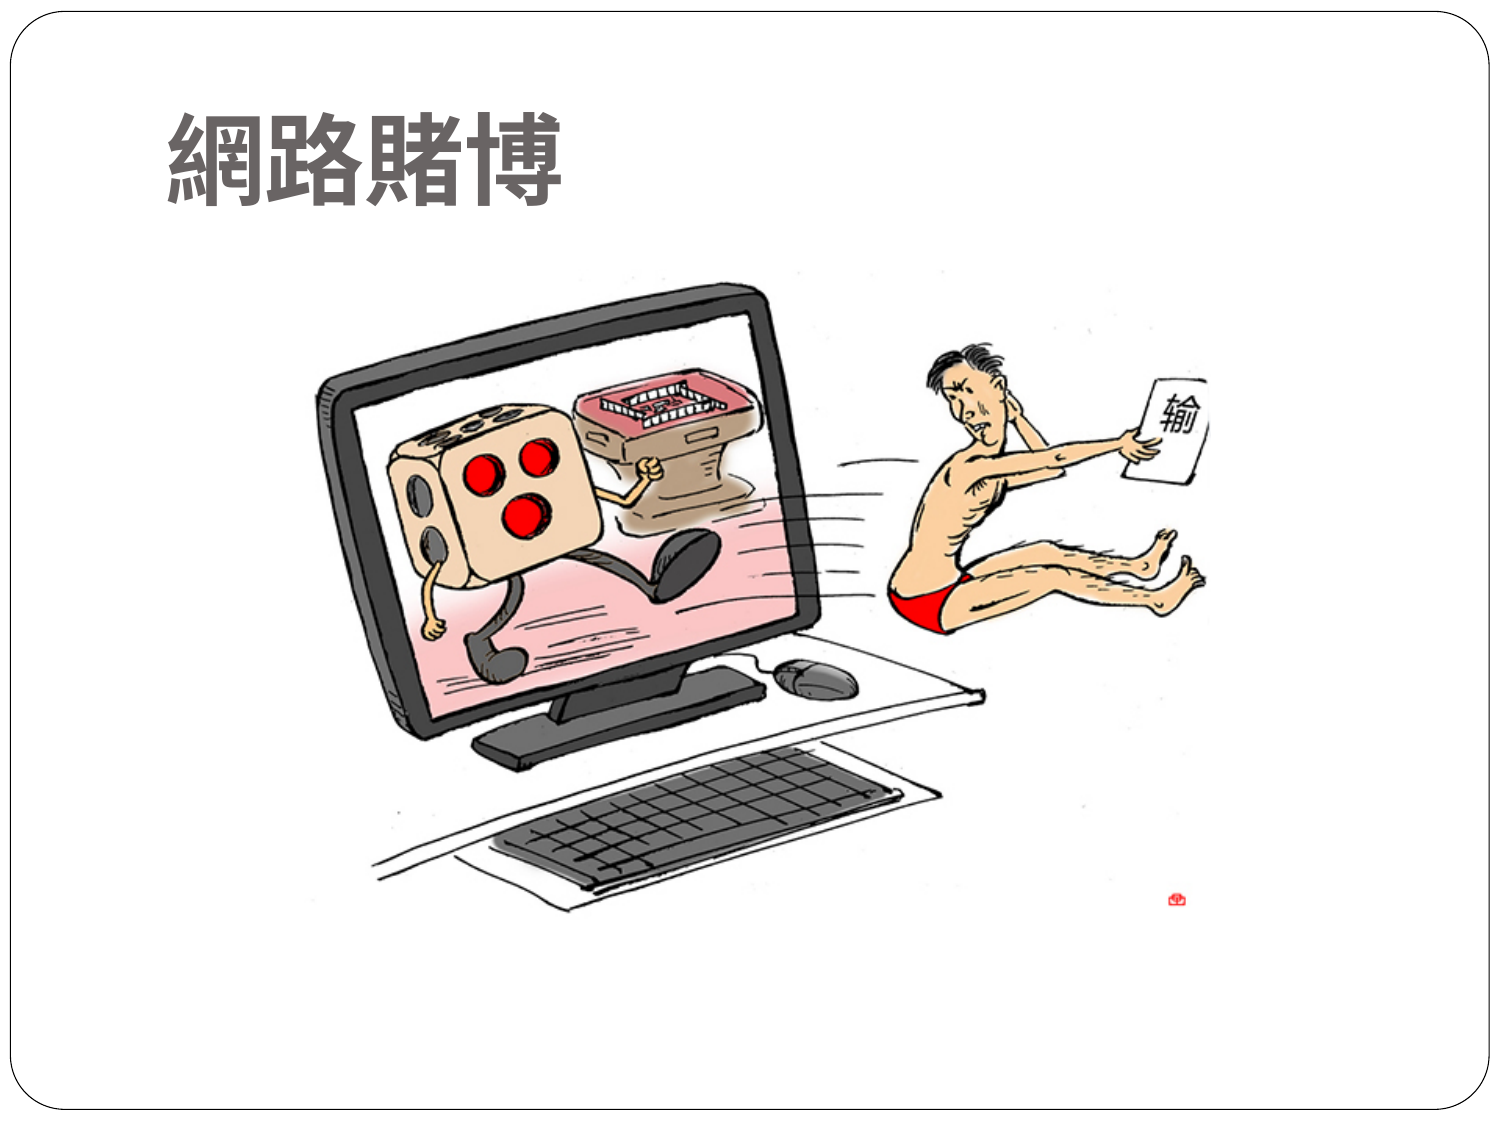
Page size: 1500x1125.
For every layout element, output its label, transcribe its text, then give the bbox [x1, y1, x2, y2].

title 網路賭博 [150, 45, 1426, 233]
picture [304, 269, 1211, 926]
